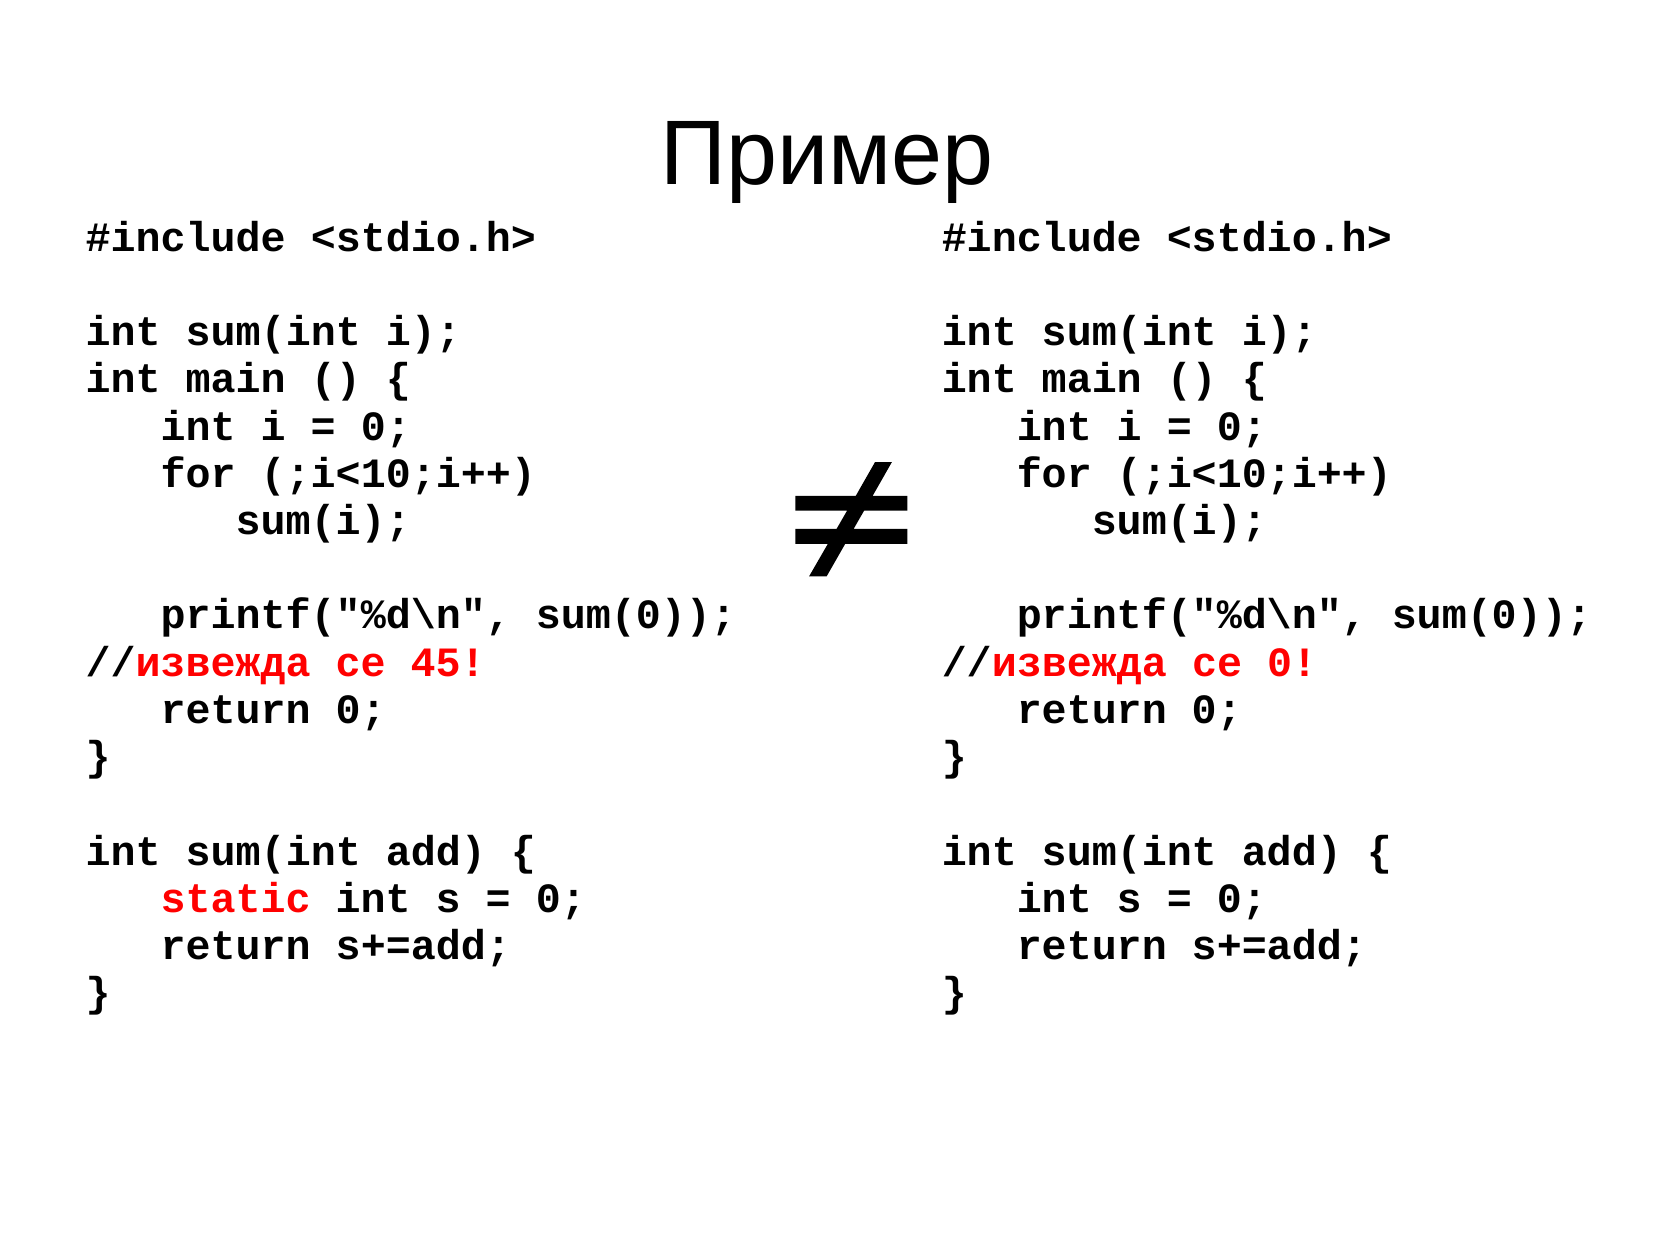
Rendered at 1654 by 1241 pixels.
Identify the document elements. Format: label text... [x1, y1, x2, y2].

text_box #include <stdio.h> int sum(int i); int main () { int i = 0; for (;i<10;i++) sum(i); printf("%d\n", sum(0)); //извежда се 45! return 0; } int sum(int add) { static int s = 0; return s+=add; } [70, 208, 764, 1151]
title Пример [82, 49, 1571, 257]
text_box #include <stdio.h> int sum(int i); int main () { int i = 0; for (;i<10;i++) sum(i); printf("%d\n", sum(0)); //извежда се 0! return 0; } int sum(int add) { int s = 0; return s+=add; } [927, 208, 1625, 1151]
text_box  [763, 438, 913, 708]
